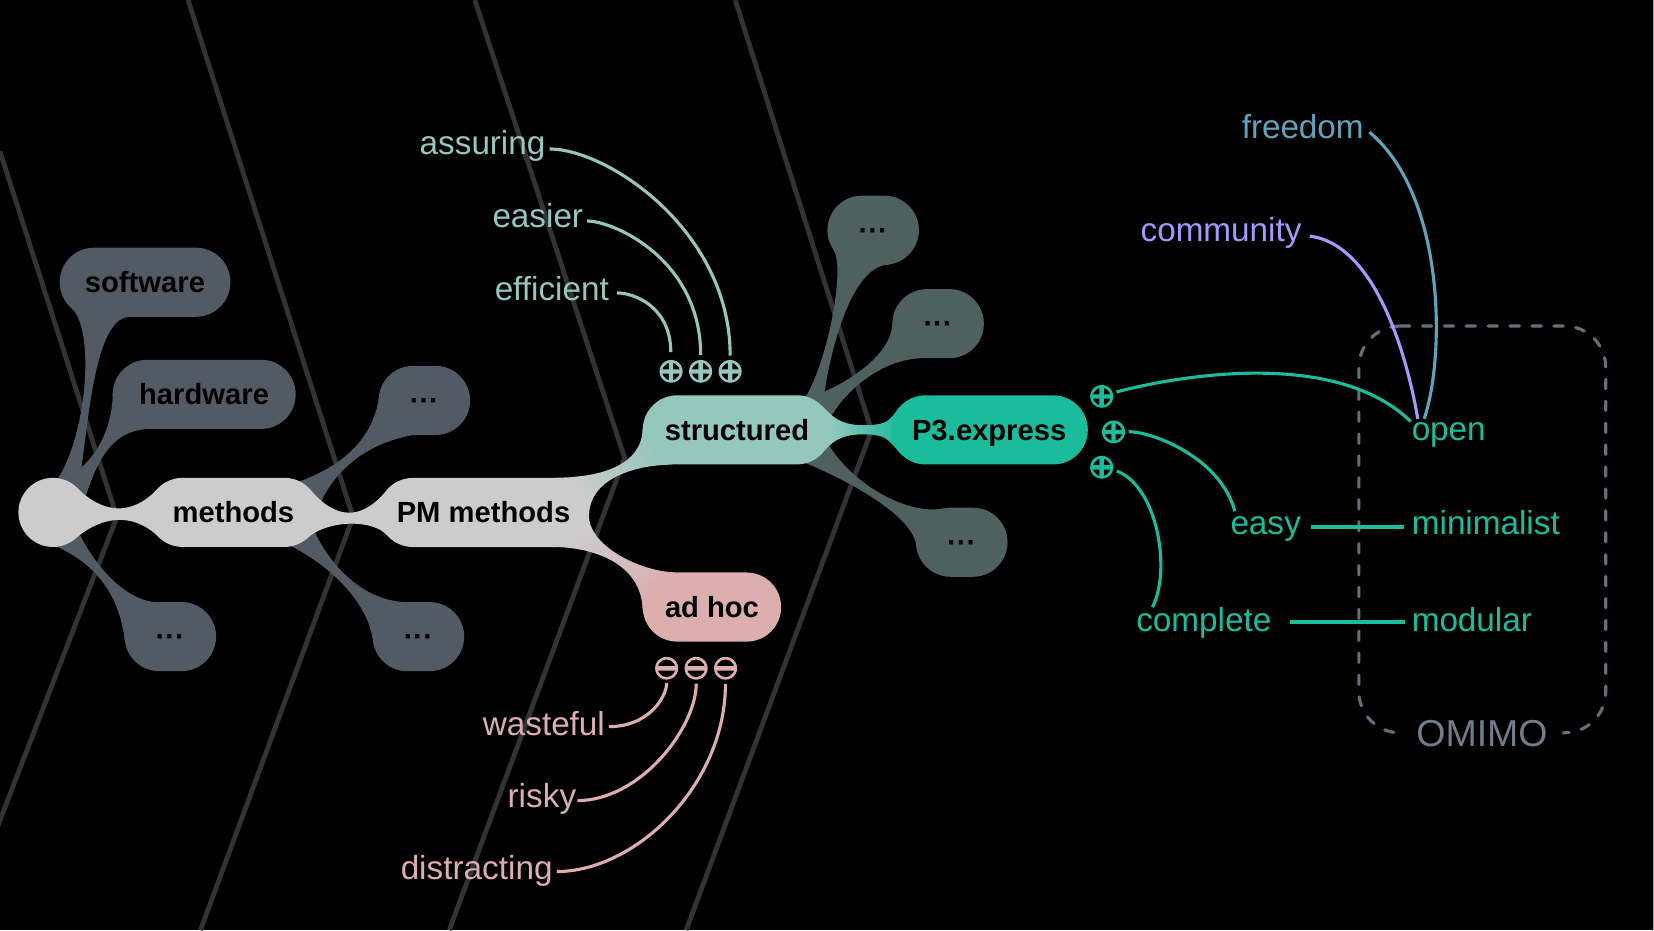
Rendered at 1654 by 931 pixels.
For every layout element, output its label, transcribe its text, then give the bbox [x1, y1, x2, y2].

text_box software [59, 247, 231, 317]
text_box [292, 402, 413, 635]
text_box ··· [892, 289, 984, 359]
text_box ··· [916, 507, 1008, 577]
text_box P3.express [890, 395, 1088, 465]
text_box ad hoc [642, 572, 782, 642]
text_box complete [1121, 593, 1287, 646]
text_box [718, 359, 742, 383]
text_box PM methods [385, 477, 590, 548]
text_box ··· [827, 195, 919, 265]
text_box risky [492, 770, 591, 822]
text_box [1101, 420, 1126, 444]
text_box [684, 656, 708, 680]
text_box [714, 656, 738, 680]
text_box [555, 513, 671, 602]
text_box open [1397, 402, 1501, 455]
text_box [18, 311, 158, 635]
text_box [1090, 455, 1114, 479]
text_box ··· [124, 602, 217, 672]
text_box [689, 359, 713, 383]
text_box freedom [1227, 101, 1379, 154]
text_box ··· [378, 365, 471, 436]
text_box easier [477, 190, 598, 243]
text_box [557, 435, 672, 512]
text_box assuring [404, 117, 561, 170]
text_box distracting [386, 842, 568, 895]
text_box structured [642, 395, 832, 465]
text_box [655, 656, 679, 680]
text_box [806, 252, 938, 544]
text_box community [1125, 204, 1317, 257]
text_box methods [148, 477, 309, 547]
text_box [659, 359, 683, 383]
text_box hardware [112, 359, 296, 429]
text_box [1090, 384, 1114, 408]
text_box efficient [480, 263, 624, 316]
text_box OMIMO [1402, 707, 1563, 760]
text_box modular [1397, 593, 1547, 646]
text_box wasteful [468, 697, 620, 750]
text_box minimalist [1397, 496, 1575, 549]
text_box easy [1215, 496, 1316, 549]
text_box ··· [372, 602, 465, 672]
